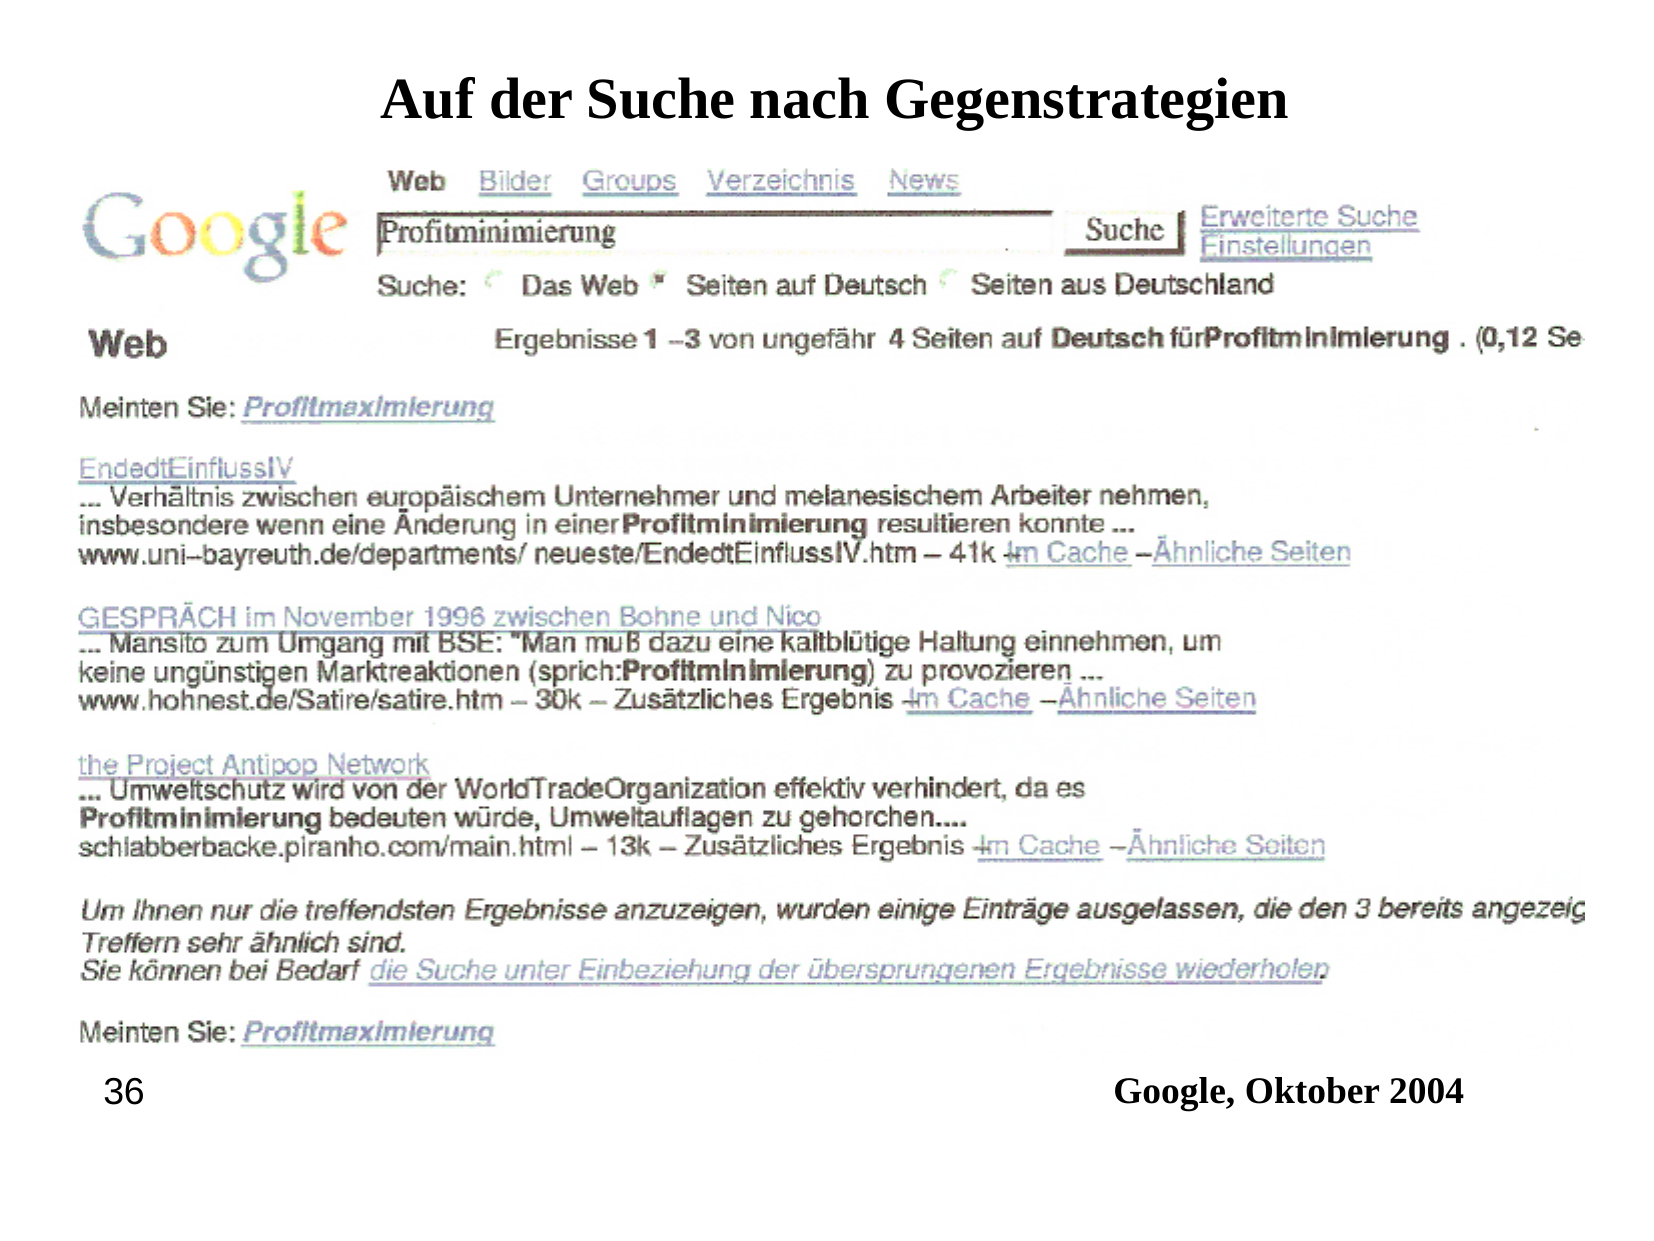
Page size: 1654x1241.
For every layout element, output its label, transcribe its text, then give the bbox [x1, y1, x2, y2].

text_box Google, Oktober 2004 [1098, 1062, 1483, 1120]
picture [69, 167, 1585, 1063]
text_box <Nummer> [88, 1062, 306, 1120]
text_box Auf der Suche nach Gegenstrategien [366, 59, 1329, 139]
